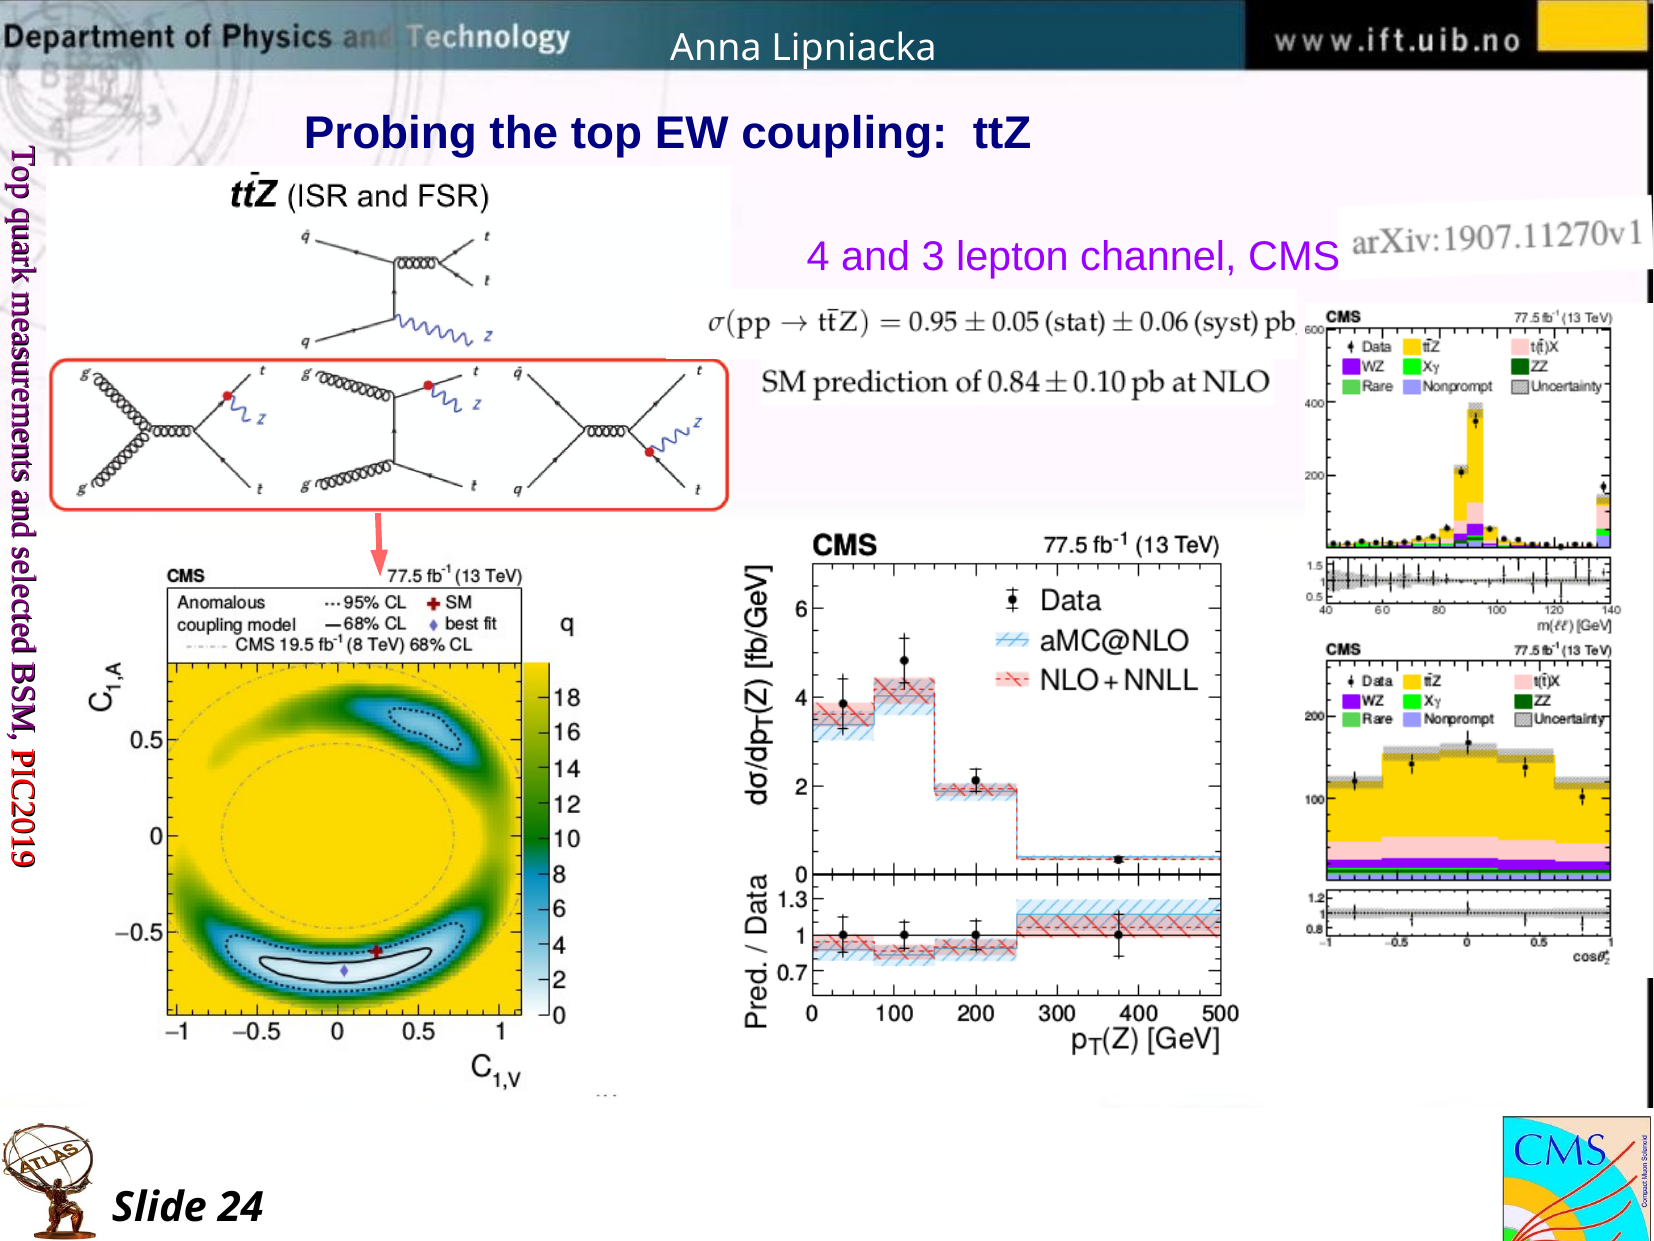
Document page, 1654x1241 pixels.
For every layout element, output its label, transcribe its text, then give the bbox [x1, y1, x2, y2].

text_box Slide 24 [111, 1177, 244, 1232]
title Probing the top EW coupling: ttZ [0, 29, 1374, 237]
picture [0, 1113, 112, 1241]
picture [0, 0, 1654, 1108]
picture [1502, 1116, 1651, 1241]
text_box 4 and 3 lepton channel, CMS [791, 221, 1620, 288]
